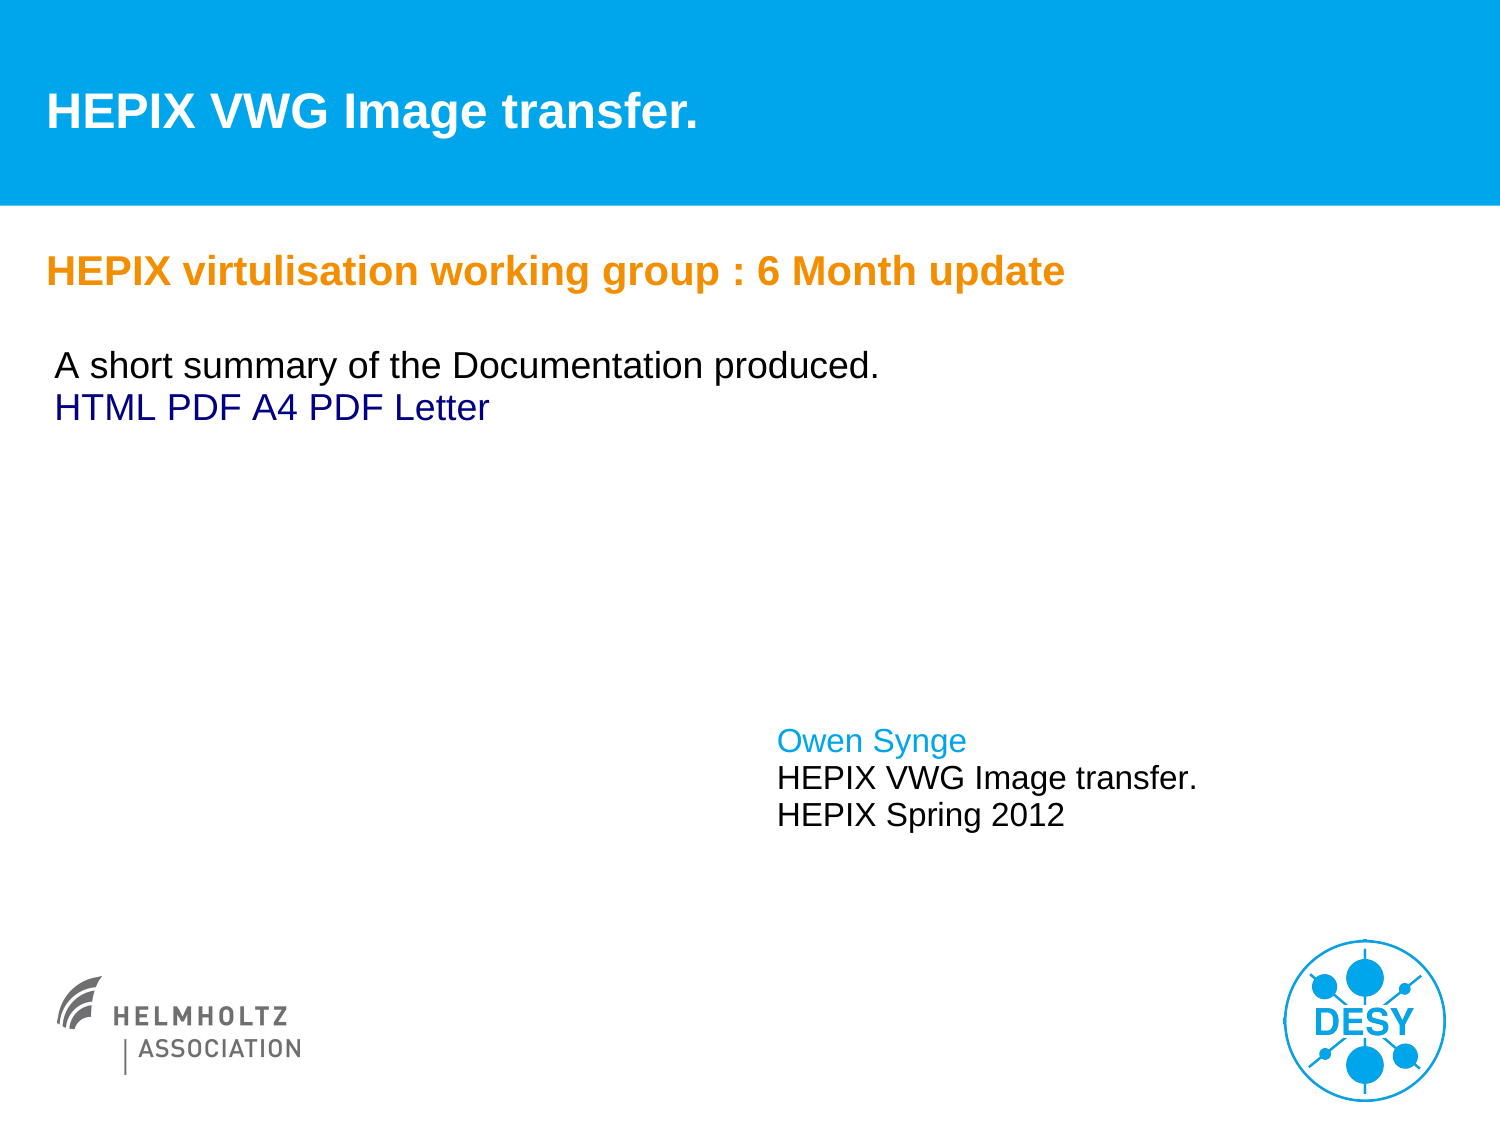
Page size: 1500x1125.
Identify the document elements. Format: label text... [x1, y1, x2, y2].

picture [1283, 1027, 1351, 1102]
picture [57, 976, 300, 1075]
picture [1287, 943, 1443, 1099]
picture [1370, 939, 1446, 1007]
picture [1283, 939, 1360, 1015]
text_box A short summary of the Documentation produced. HTML PDF A4 PDF Letter [39, 337, 896, 437]
picture [1379, 1035, 1446, 1102]
subtitle HEPIX virtulisation working group : 6 Month update [46, 231, 1446, 311]
title HEPIX VWG Image transfer. [46, 7, 1444, 216]
text_box Owen Synge HEPIX VWG Image transfer. HEPIX Spring 2012 [762, 714, 1446, 842]
